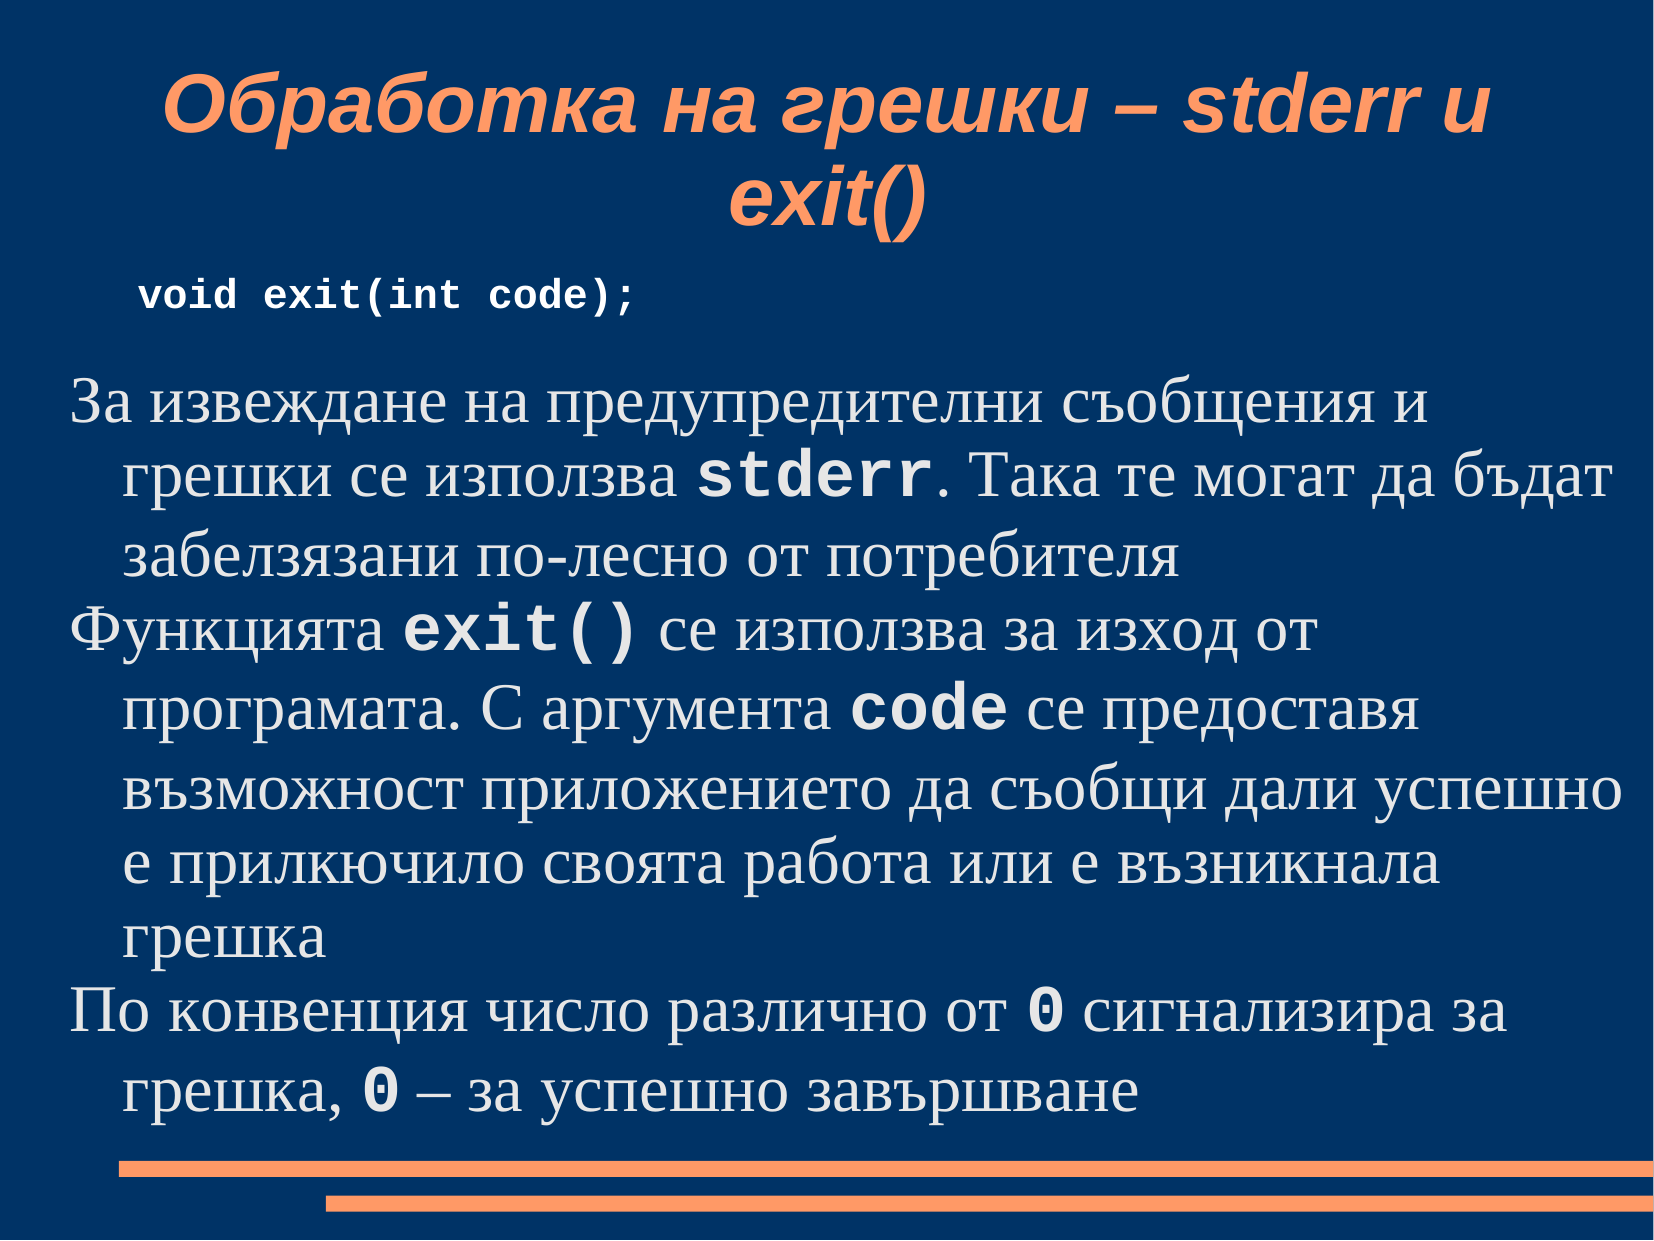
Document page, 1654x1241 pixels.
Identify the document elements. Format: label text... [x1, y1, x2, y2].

text_box void exit(int code); [122, 265, 1335, 329]
list За извеждане на предупредителни съобщения и грешки се използва stderr. Така те могат да бъдат забелзязани по-лесно от потребителя Функцията exit() се използва за изход от програмата. С аргумента code се предоставя възможност приложението да съобщи дали успешно е прилкючило своята работа или е възникнала грешка По конвенция число различно от 0 сигнализира за грешка, 0 – за успешно завършване [52, 363, 1647, 1132]
title Обработка на грешки – stderr и exit() [121, 46, 1534, 254]
